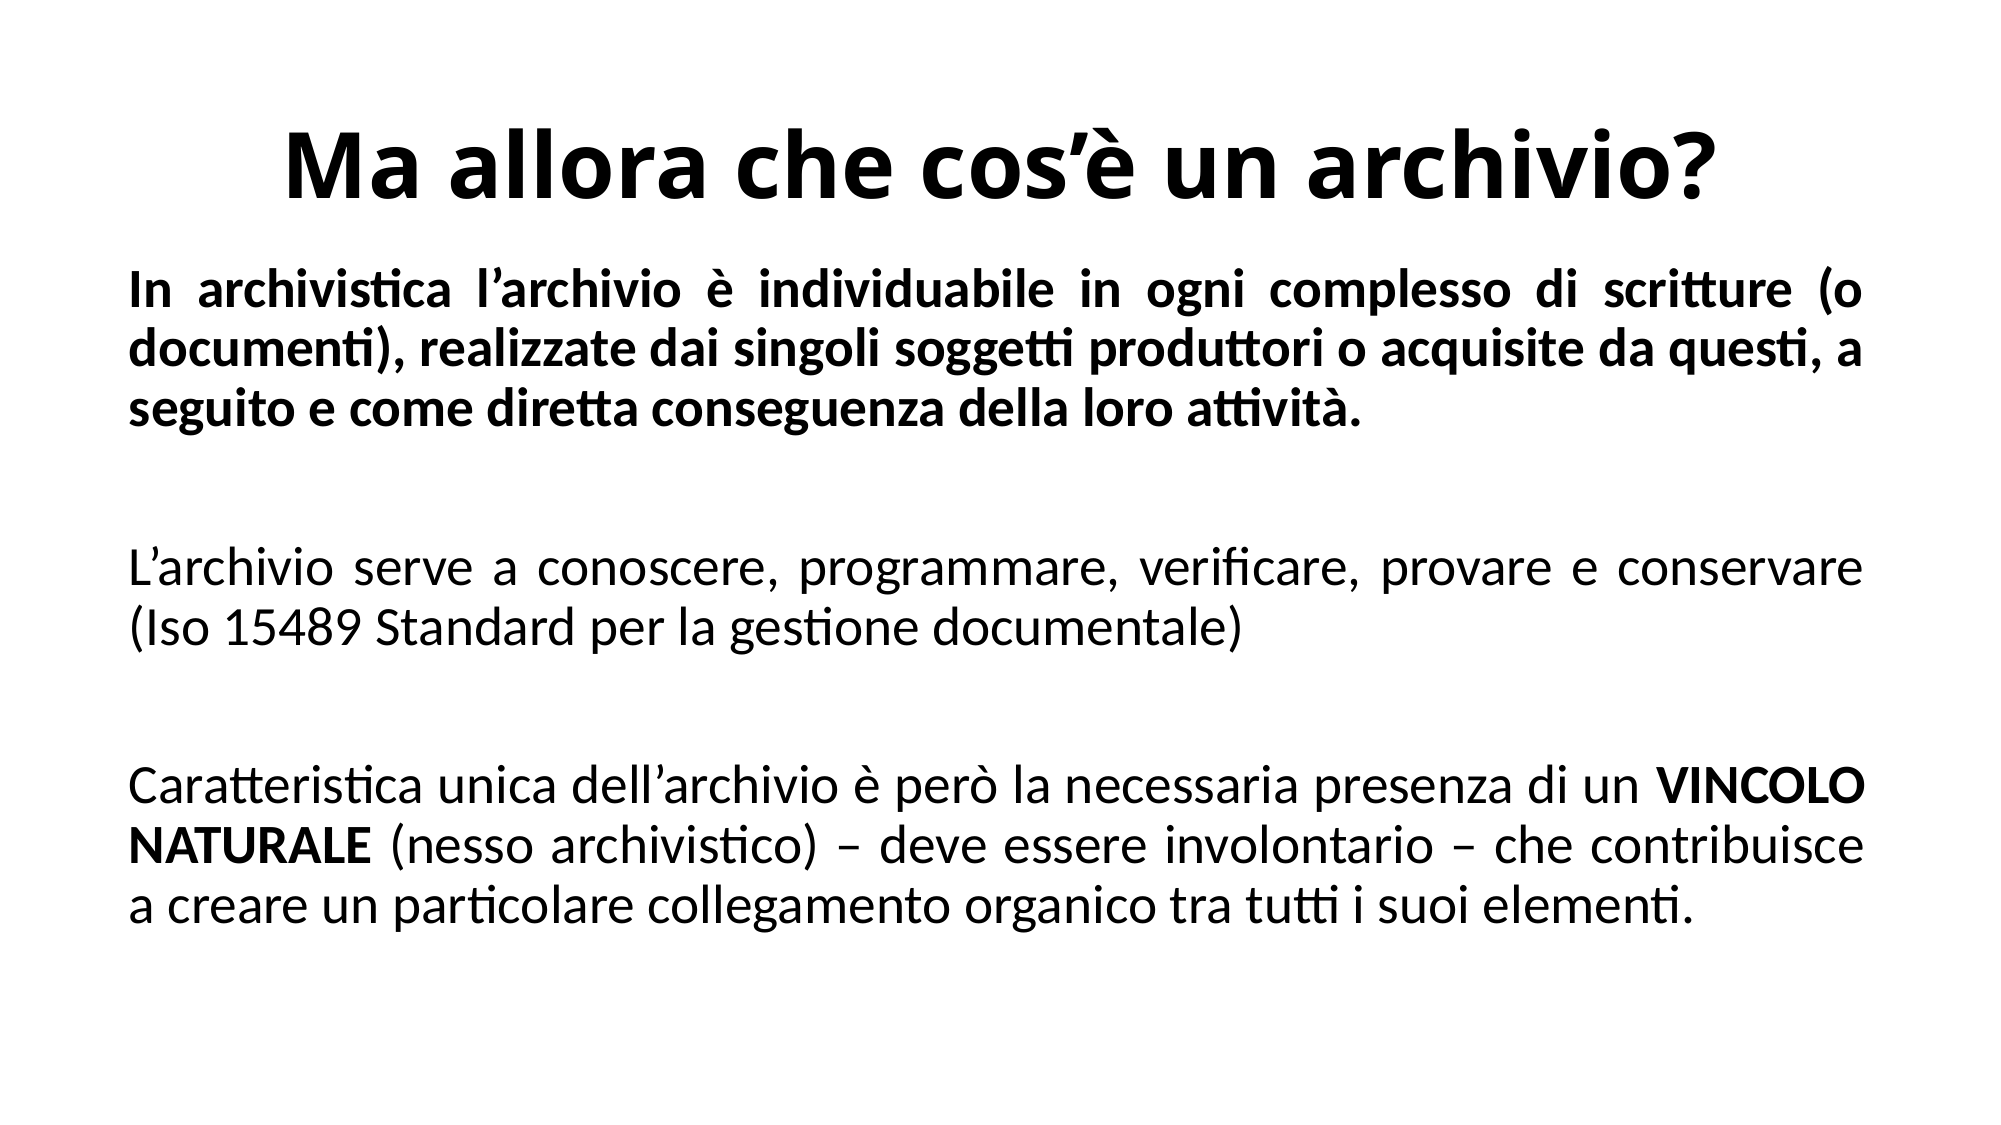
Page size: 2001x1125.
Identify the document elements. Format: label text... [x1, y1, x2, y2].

list In archivistica l’archivio è individuabile in ogni complesso di scritture (o documenti), realizzate dai singoli soggetti produttori o acquisite da questi, a seguito e come diretta conseguenza della loro attività. L’archivio serve a conoscere, programmare, verificare, provare e conservare (Iso 15489 Standard per la gestione documentale) Caratteristica unica dell’archivio è però la necessaria presenza di un VINCOLO NATURALE (nesso archivistico) – deve essere involontario – che contribuisce a creare un particolare collegamento organico tra tutti i suoi elementi. [113, 251, 1881, 995]
title Ma allora che cos’è un archivio? [137, 59, 1863, 251]
